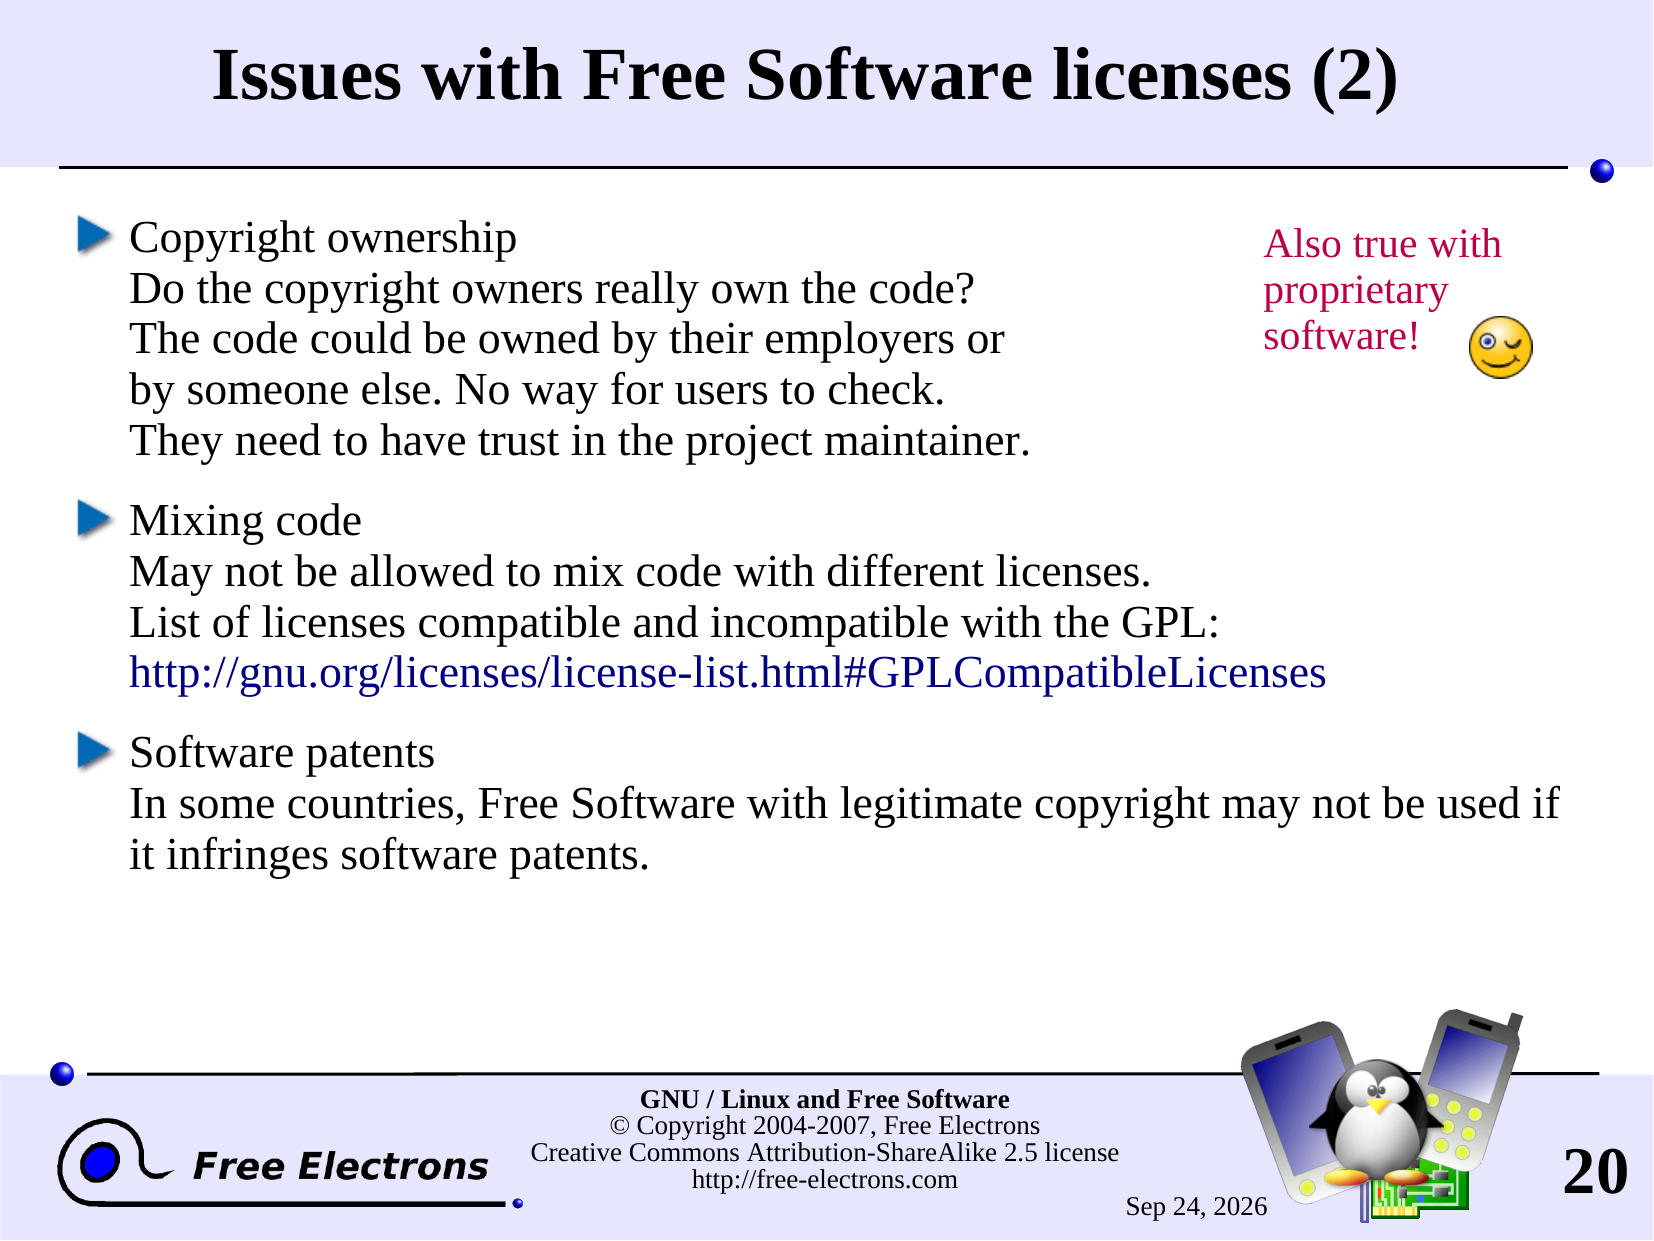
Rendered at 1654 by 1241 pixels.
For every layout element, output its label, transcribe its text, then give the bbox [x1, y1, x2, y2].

picture [1469, 316, 1533, 379]
list Copyright ownership Do the copyright owners really own the code? The code could be owned by their employers or by someone else. No way for users to check. They need to have trust in the project maintainer. Mixing code May not be allowed to mix code with different licenses. List of licenses compatible and incompatible with the GPL: http://gnu.org/licenses/license-list.html#GPLCompatibleLicenses Software patents In some countries, Free Software with legitimate copyright may not be used if it infringes software patents. [58, 211, 1563, 1062]
title Issues with Free Software licenses (2) [60, 25, 1551, 124]
picture [1229, 1062, 1522, 1241]
picture [50, 1107, 527, 1216]
text_box Also true with proprietary software! [1263, 219, 1503, 372]
